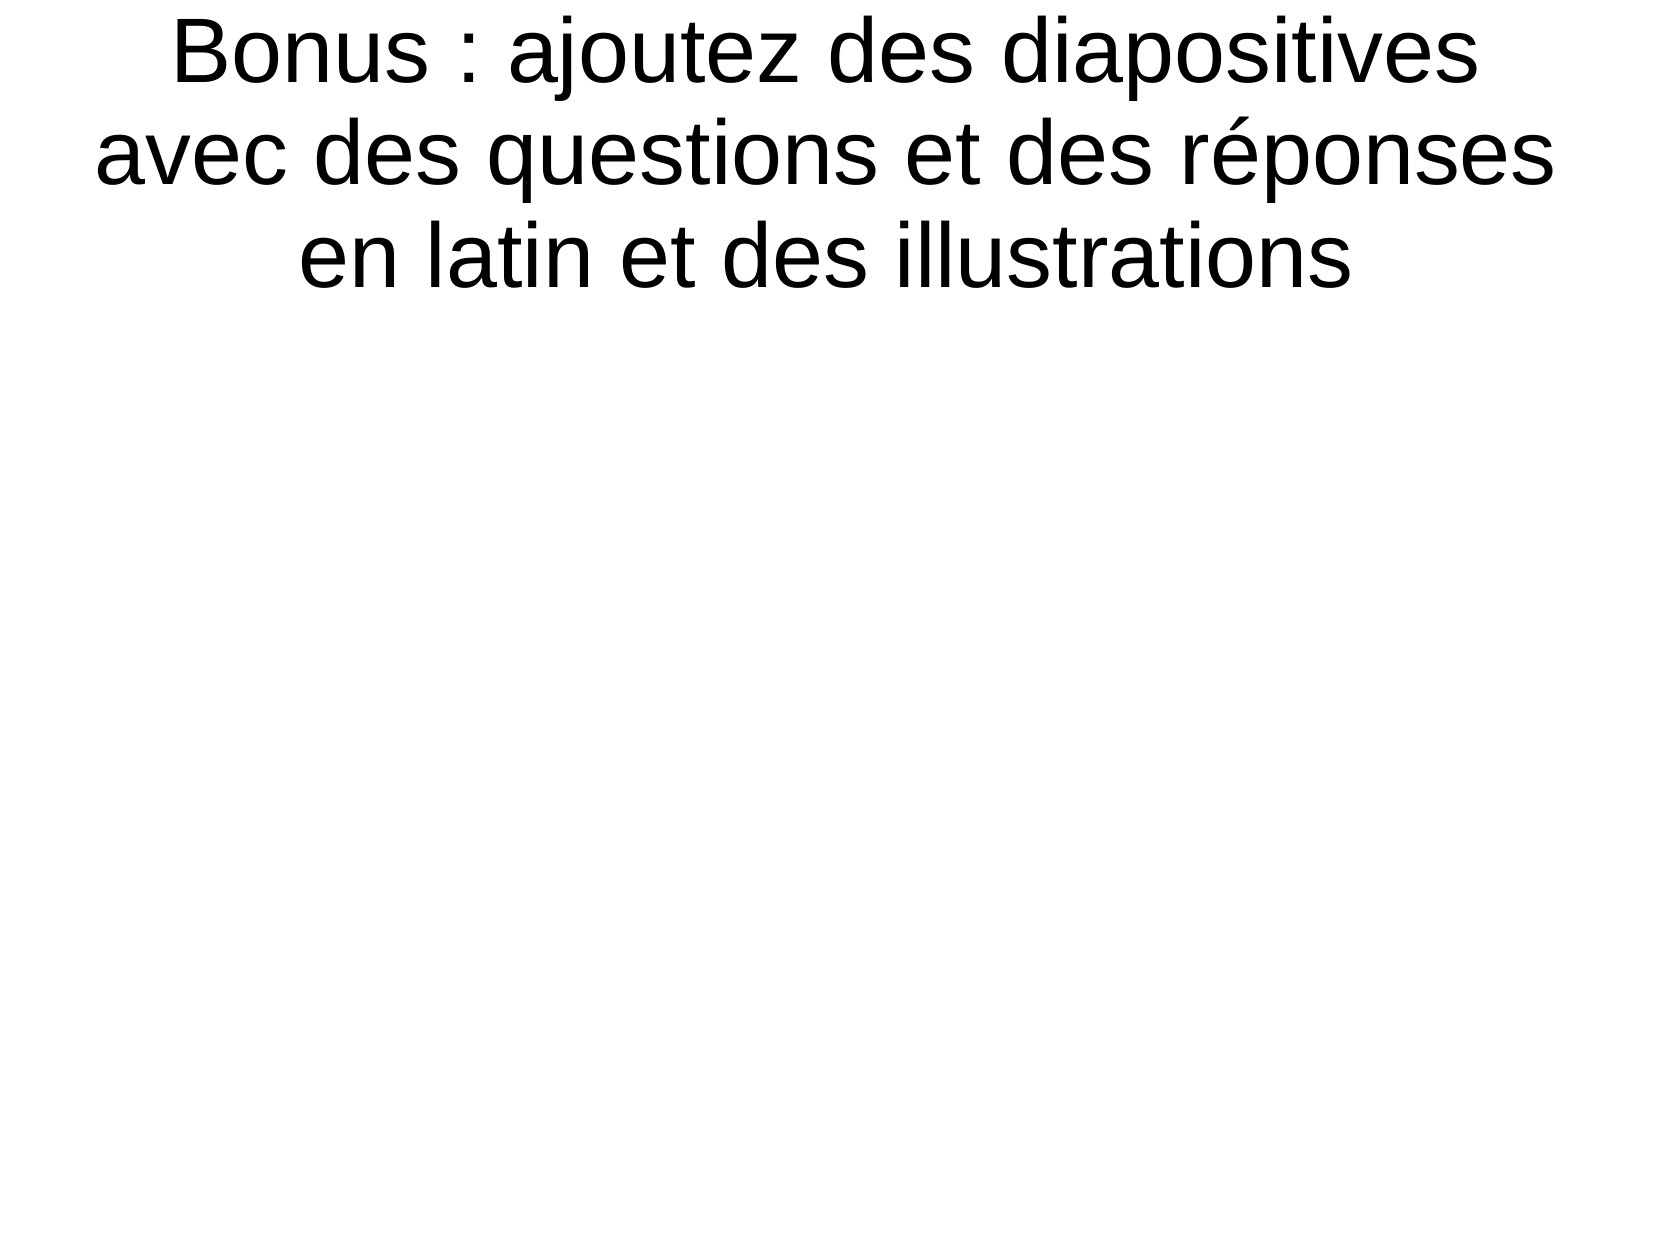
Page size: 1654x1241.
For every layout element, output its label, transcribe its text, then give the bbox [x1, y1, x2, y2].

title Bonus : ajoutez des diapositives avec des questions et des réponses en latin et des illustrations [82, 0, 1571, 307]
